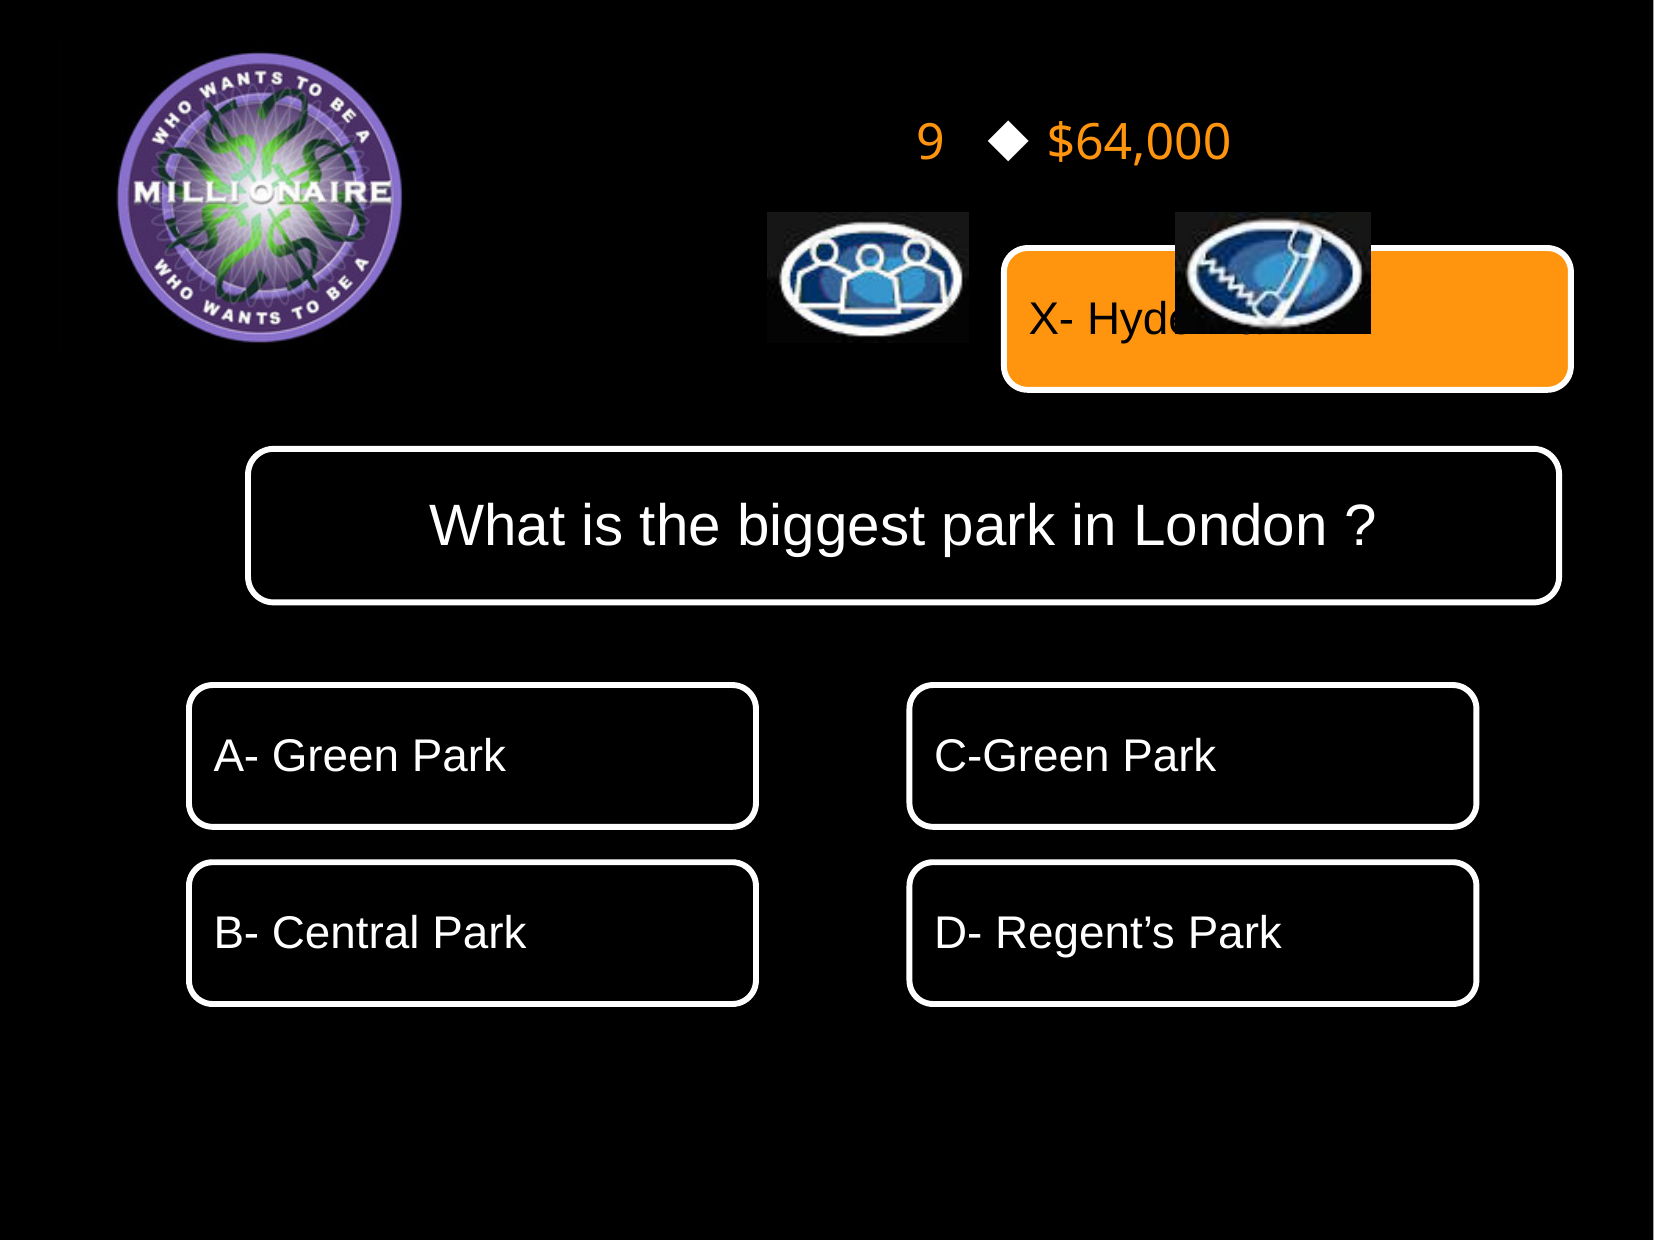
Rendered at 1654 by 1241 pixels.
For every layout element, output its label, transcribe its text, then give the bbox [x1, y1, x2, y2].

text_box A- Green Park [188, 685, 756, 827]
picture [1175, 212, 1371, 334]
picture [59, 41, 477, 355]
text_box What is the biggest park in London ? [248, 448, 1560, 603]
text_box X- Hyde Park [1003, 248, 1571, 390]
text_box C-Green Park [909, 685, 1477, 827]
text_box B- Central Park [188, 862, 756, 1004]
picture [767, 212, 969, 343]
text_box 9  $64,000 [774, 106, 1458, 213]
text_box D- Regent’s Park [909, 862, 1477, 1004]
